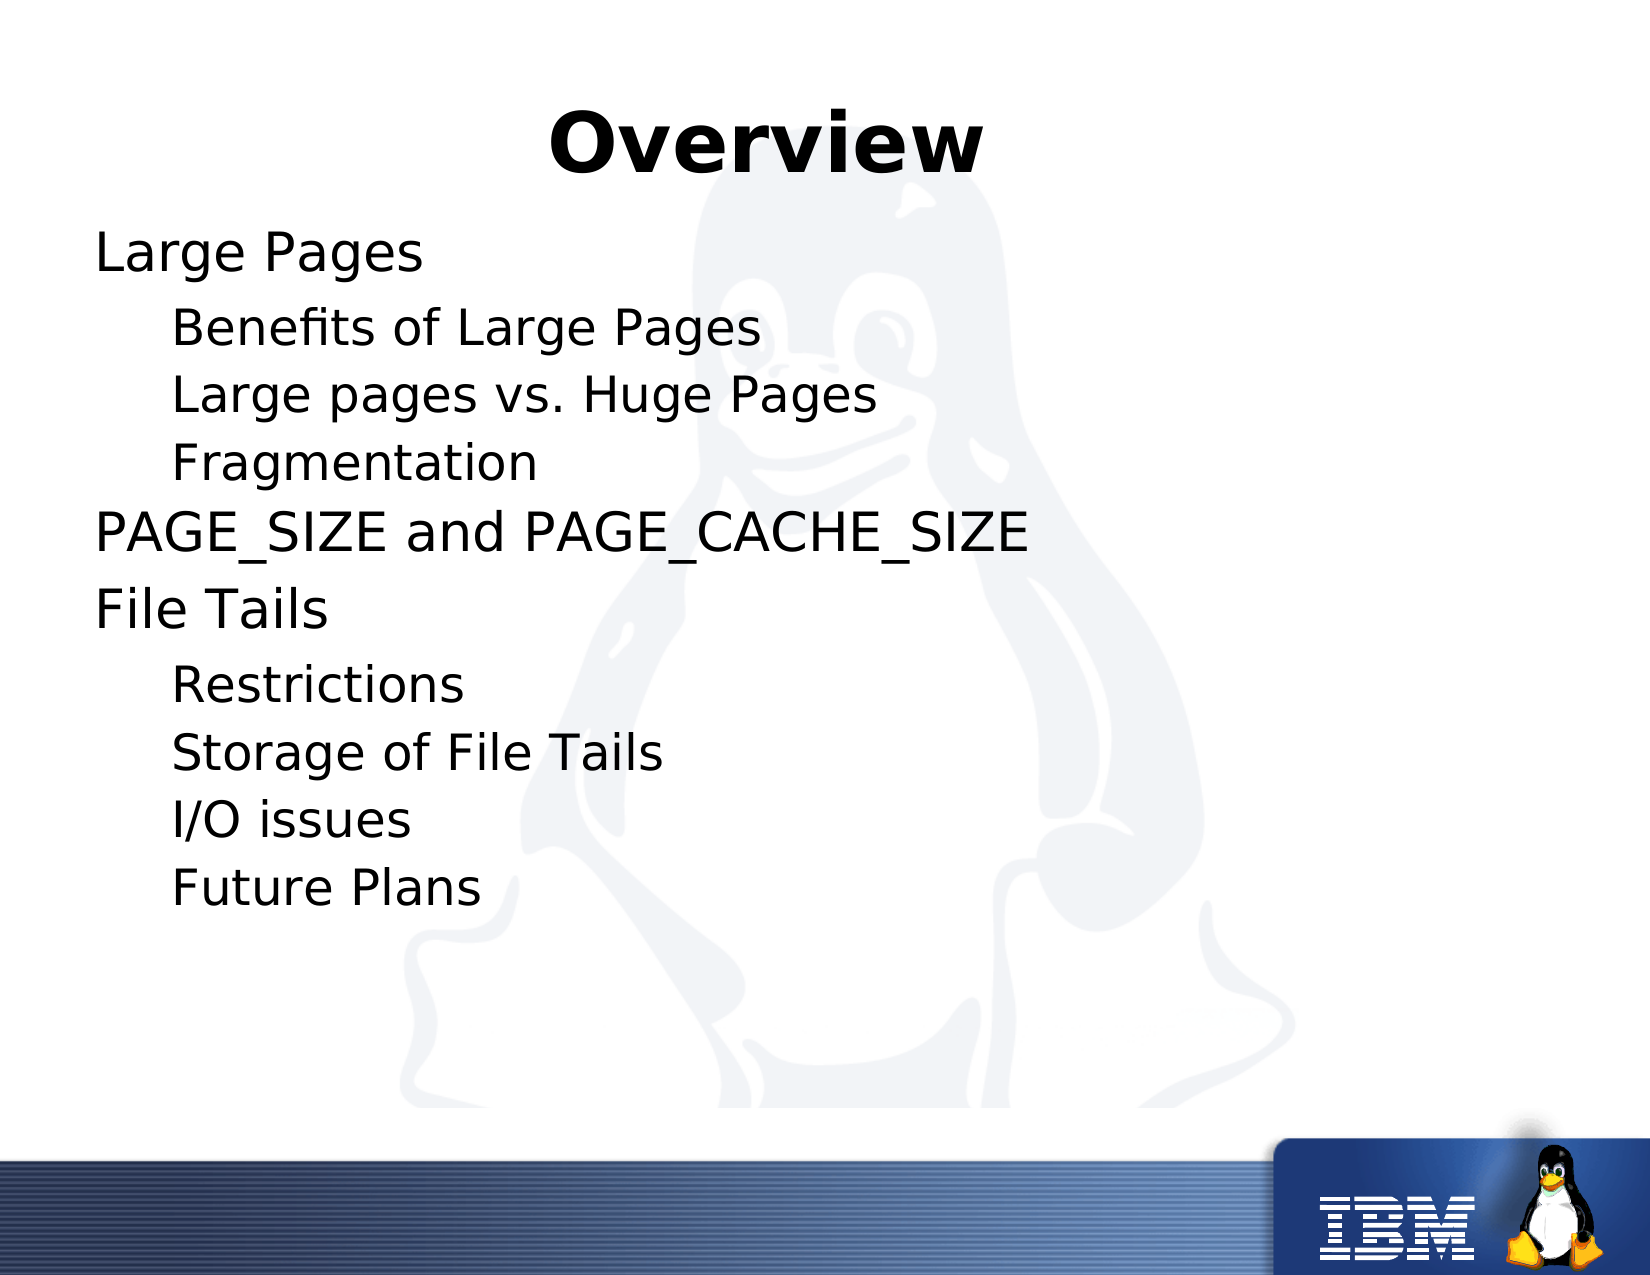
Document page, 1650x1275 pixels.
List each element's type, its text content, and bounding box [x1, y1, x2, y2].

list Large Pages Benefits of Large Pages Large pages vs. Huge Pages Fragmentation PAGE_SIZE and PAGE_CACHE_SIZE File Tails Restrictions Storage of File Tails I/O issues Future Plans [76, 221, 1457, 1171]
title Overview [76, 76, 1457, 211]
